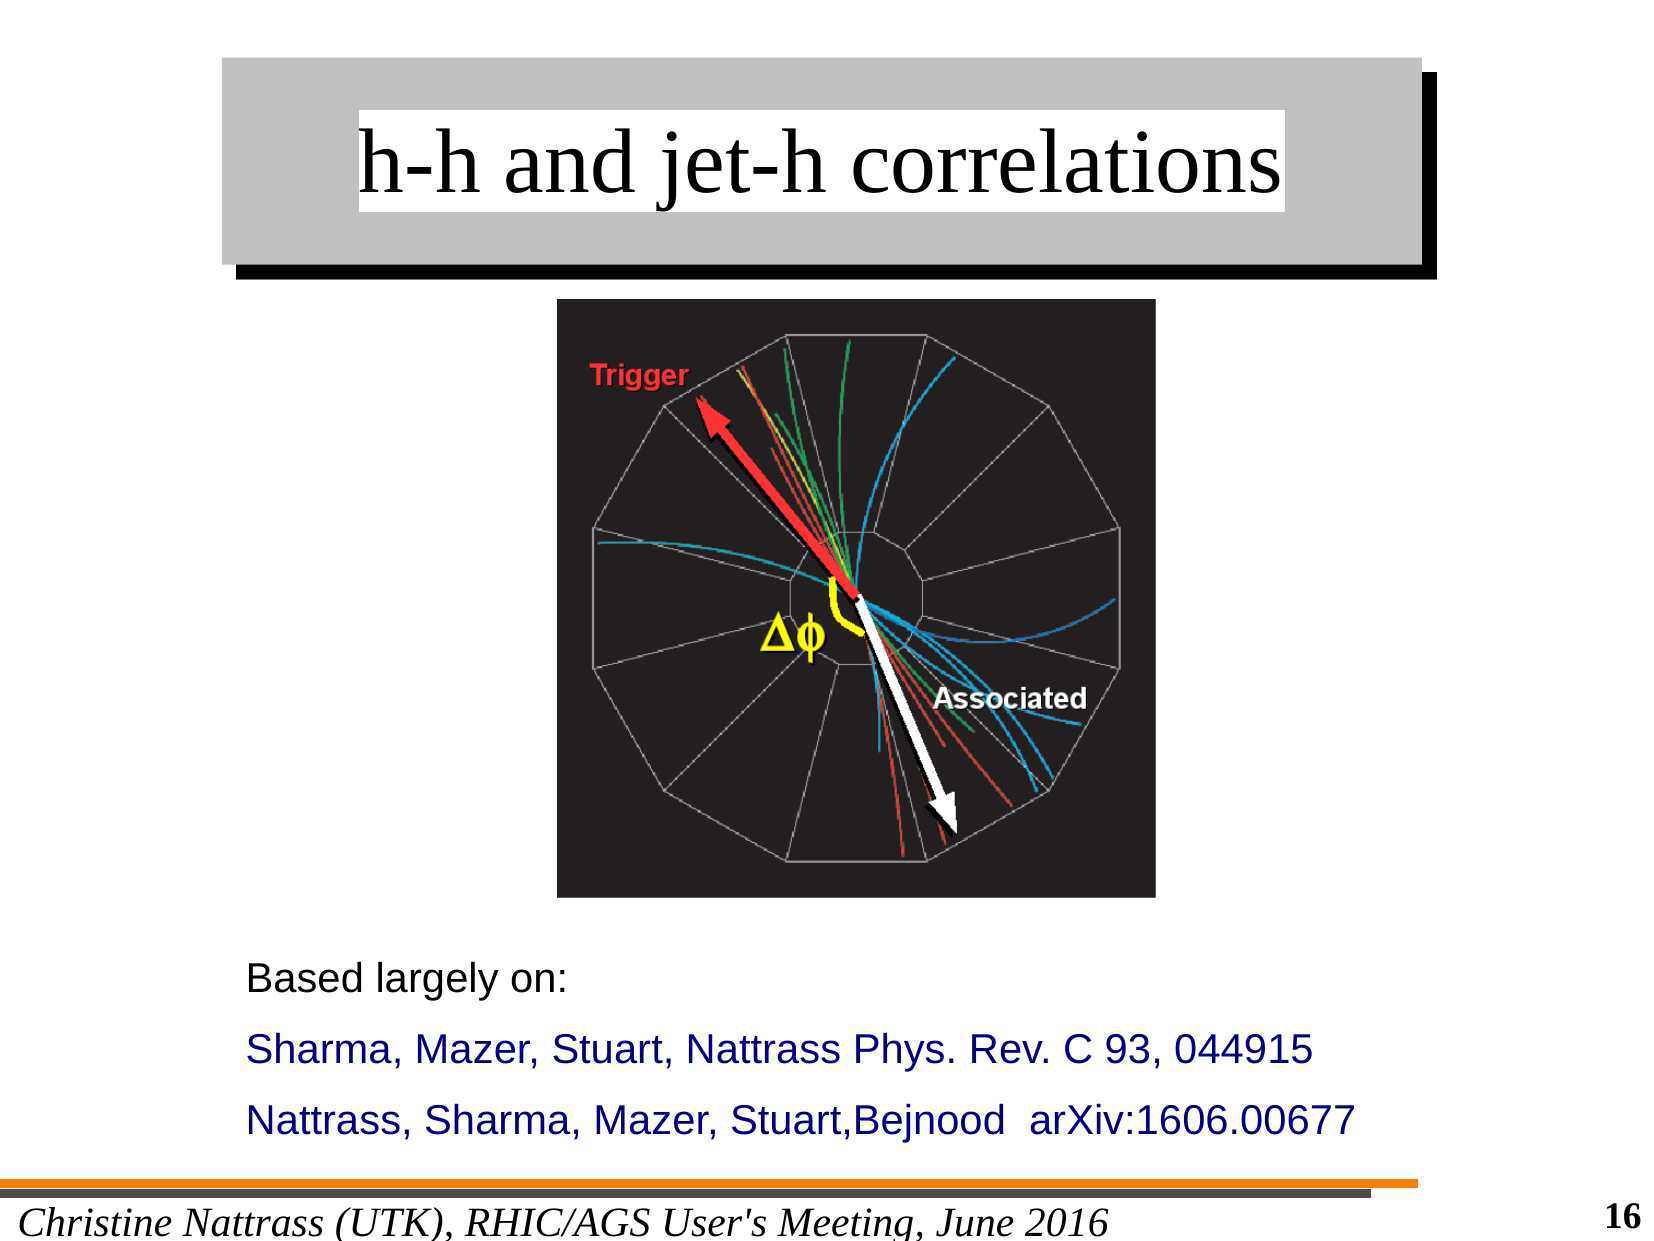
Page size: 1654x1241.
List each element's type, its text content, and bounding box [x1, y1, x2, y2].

picture [557, 299, 1158, 900]
text_box Based largely on: Sharma, Mazer, Stuart, Nattrass Phys. Rev. C 93, 044915 Nattrass, Sharma, Mazer, Stuart,Bejnood arXiv:1606.00677 [230, 947, 1415, 1153]
title h-h and jet-h correlations [221, 57, 1422, 265]
